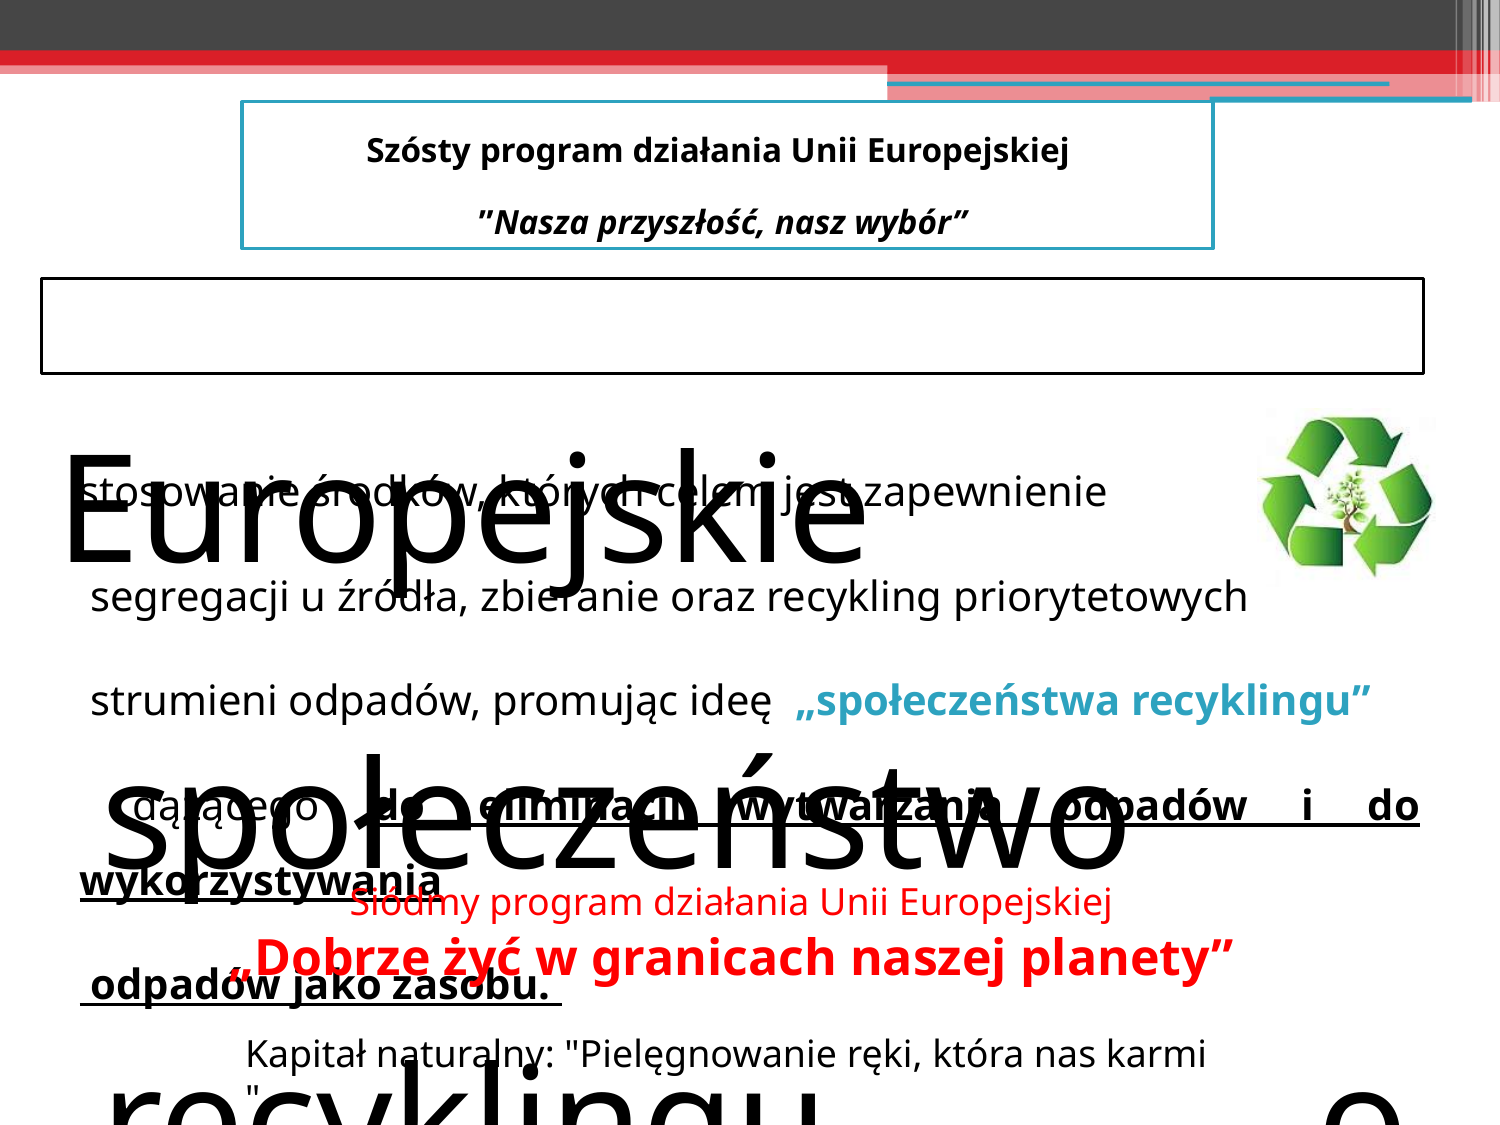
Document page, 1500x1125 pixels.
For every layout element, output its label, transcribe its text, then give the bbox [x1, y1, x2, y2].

picture [1257, 408, 1436, 587]
list stosowanie środków, których celem jest zapewnienie segregacji u źródła, zbieranie oraz recykling priorytetowych strumieni odpadów, promując ideę „społeczeństwa recyklingu” dążącego do eliminacji wytwarzania odpadów i do wykorzystywania odpadów jako zasobu. [64, 432, 1436, 857]
text_box Europejskie społeczeństwo recyklingu o wysokiej wydajności zasobów. [41, 278, 1424, 374]
text_box Szósty program działania Unii Europejskiej ”Nasza przyszłość, nasz wybór” [242, 101, 1214, 249]
text_box Kapitał naturalny: "Pielęgnowanie ręki, która nas karmi " [230, 1023, 1247, 1125]
text_box Siódmy program działania Unii Europejskiej „Dobrze żyć w granicach naszej planety” [29, 857, 1447, 993]
